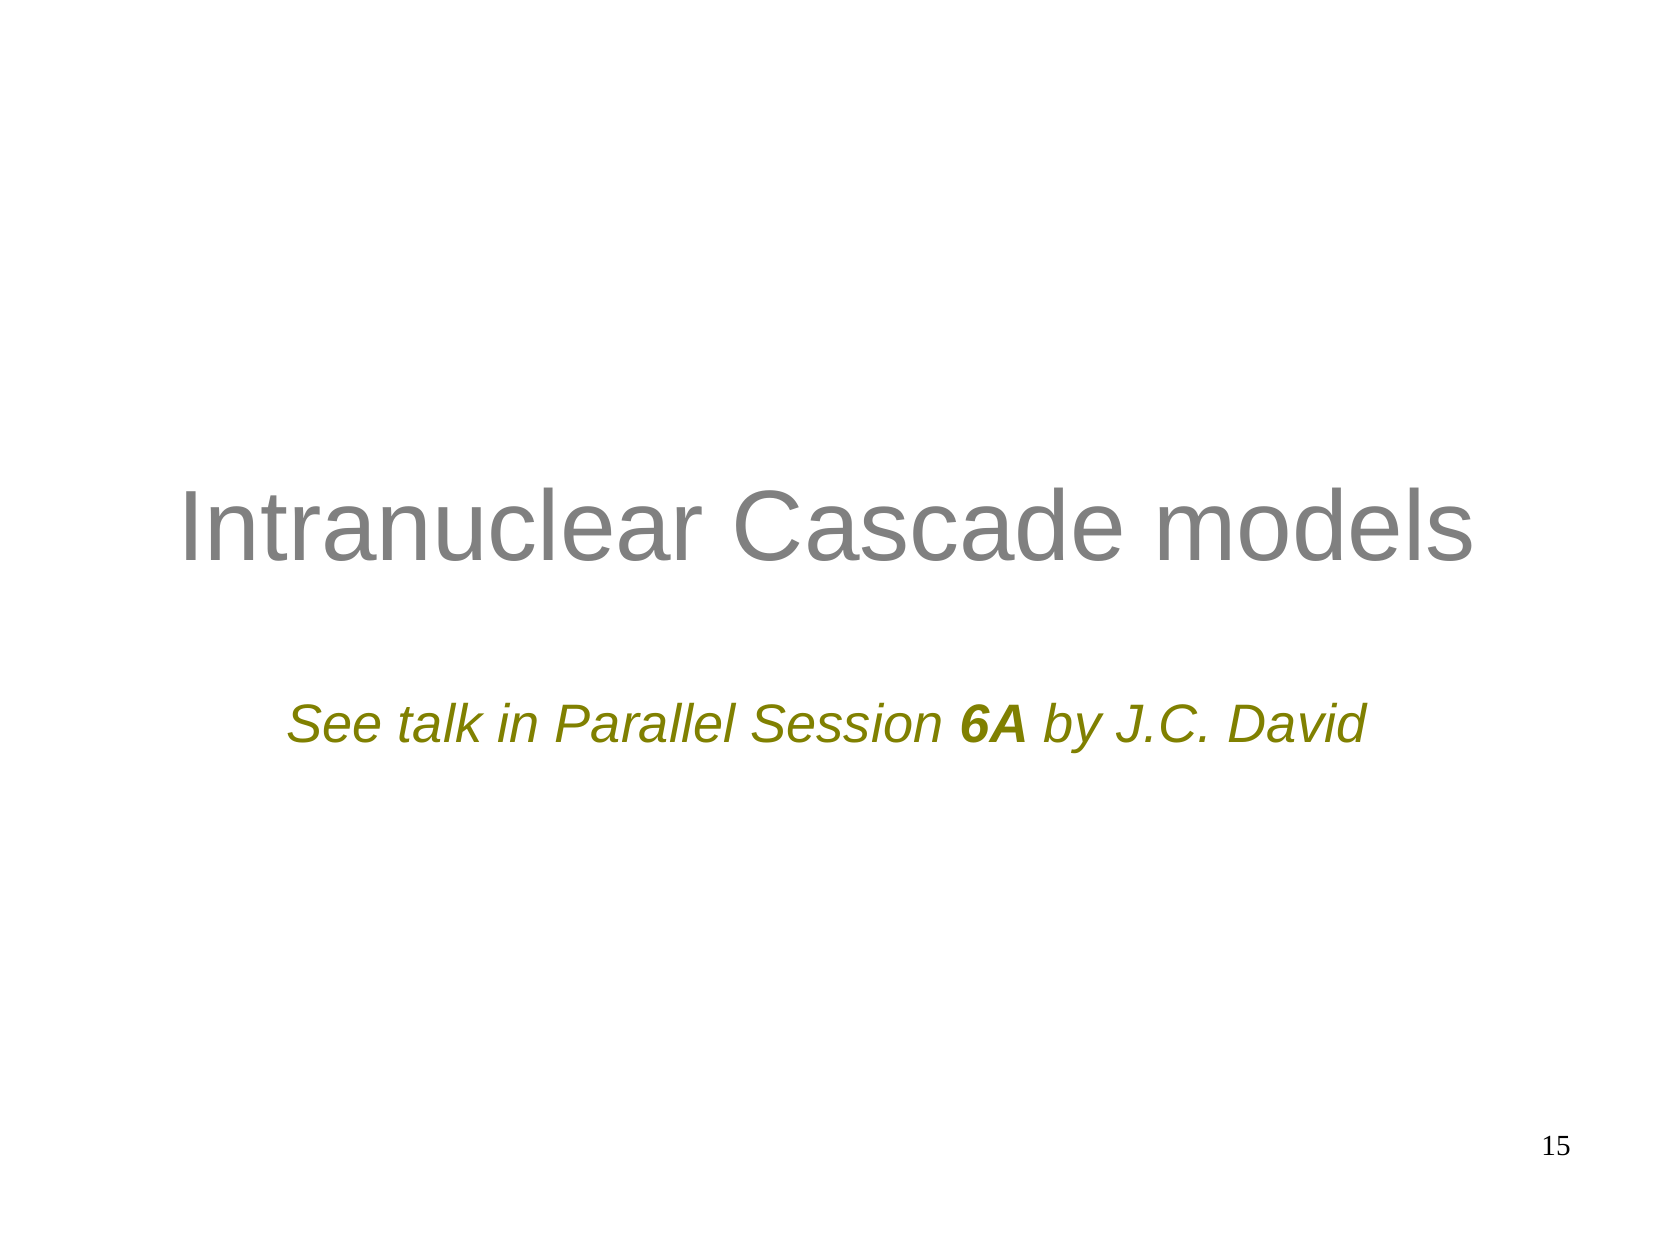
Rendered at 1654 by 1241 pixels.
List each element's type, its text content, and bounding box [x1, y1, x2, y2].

title Intranuclear Cascade models See talk in Parallel Session 6A by J.C. David [0, 469, 1654, 754]
